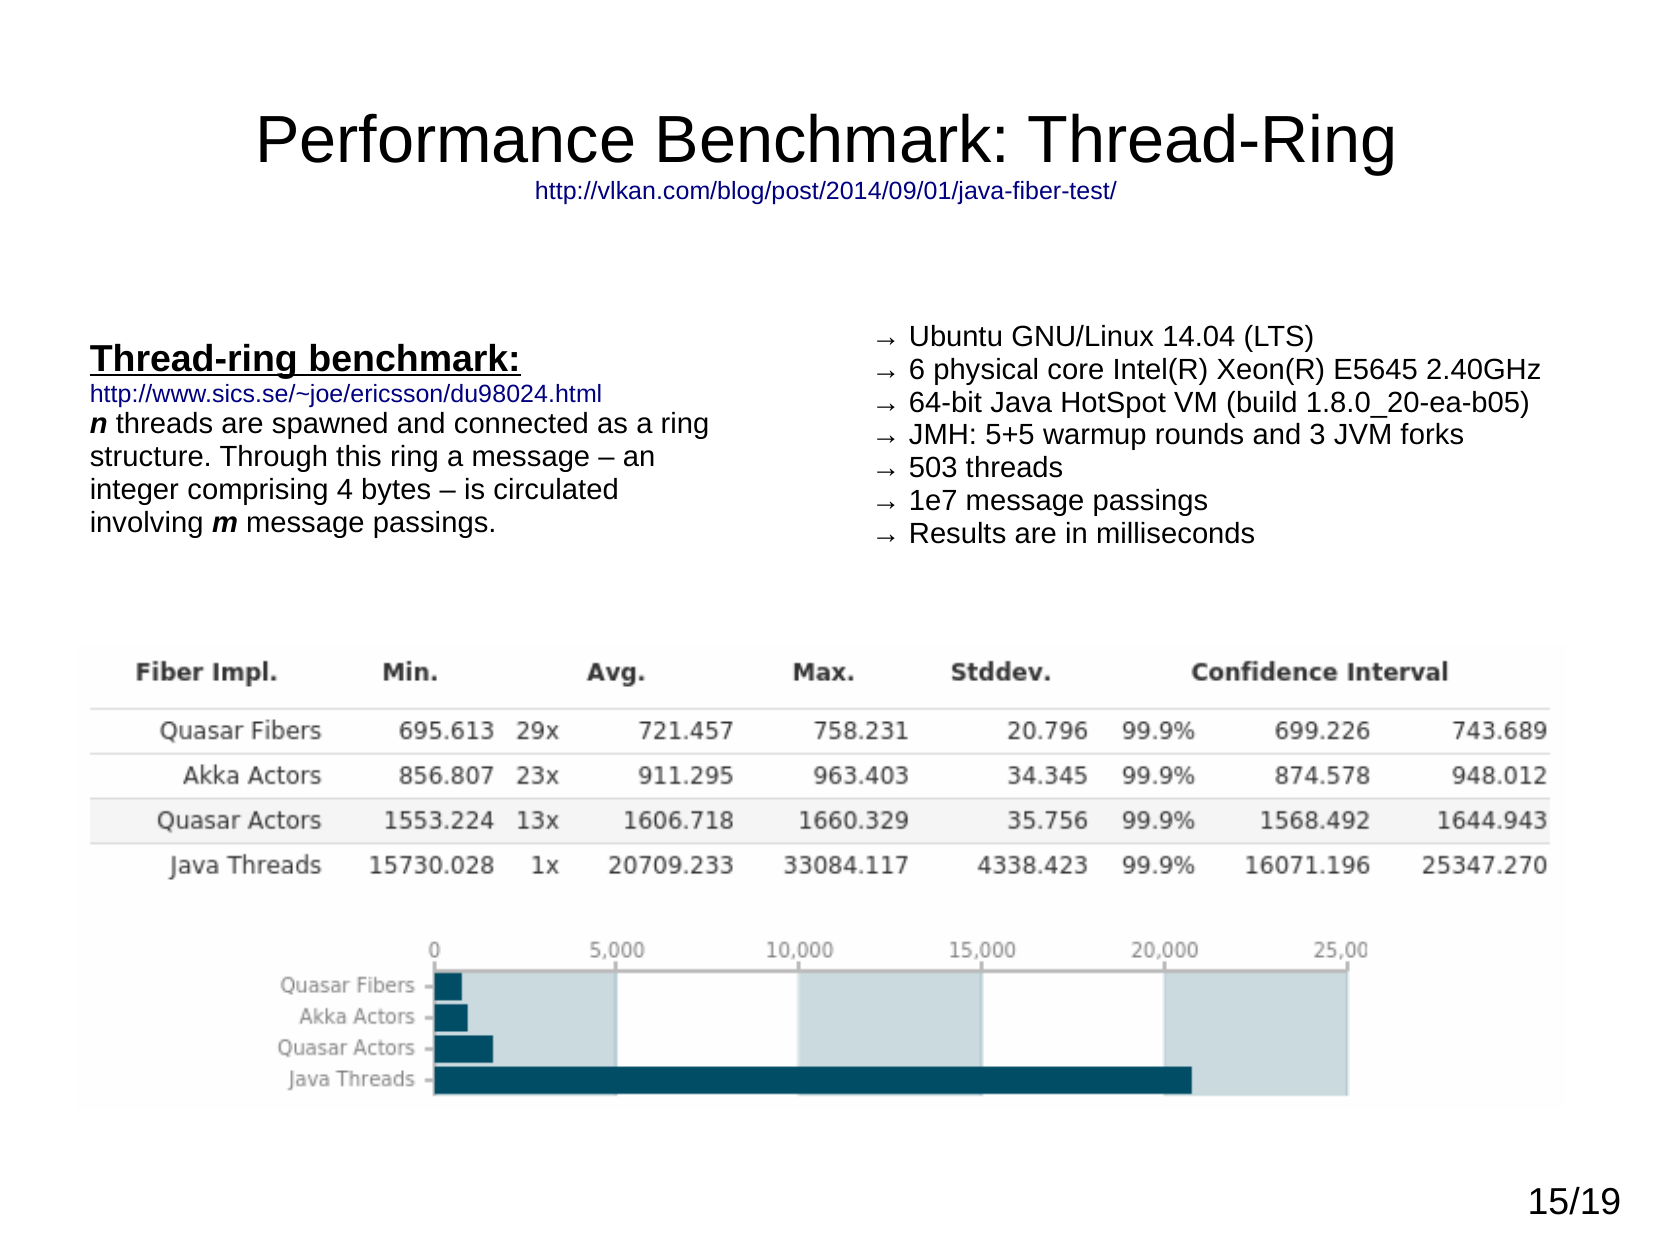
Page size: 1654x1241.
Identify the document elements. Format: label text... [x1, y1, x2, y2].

picture [75, 644, 1566, 1110]
title Performance Benchmark: Thread-Ring http://vlkan.com/blog/post/2014/09/01/java-fiber-test/ [82, 49, 1571, 257]
text_box → Ubuntu GNU/Linux 14.04 (LTS) → 6 physical core Intel(R) Xeon(R) E5645 2.40GHz → 64-bit Java HotSpot VM (build 1.8.0_20-ea-b05) → JMH: 5+5 warmup rounds and 3 JVM forks → 503 threads → 1e7 message passings → Results are in milliseconds [856, 312, 1654, 584]
text_box Thread-ring benchmark: http://www.sics.se/~joe/ericsson/du98024.html n threads are spawned and connected as a ring structure. Through this ring a message – an integer comprising 4 bytes – is circulated involving m message passings. [75, 330, 751, 573]
